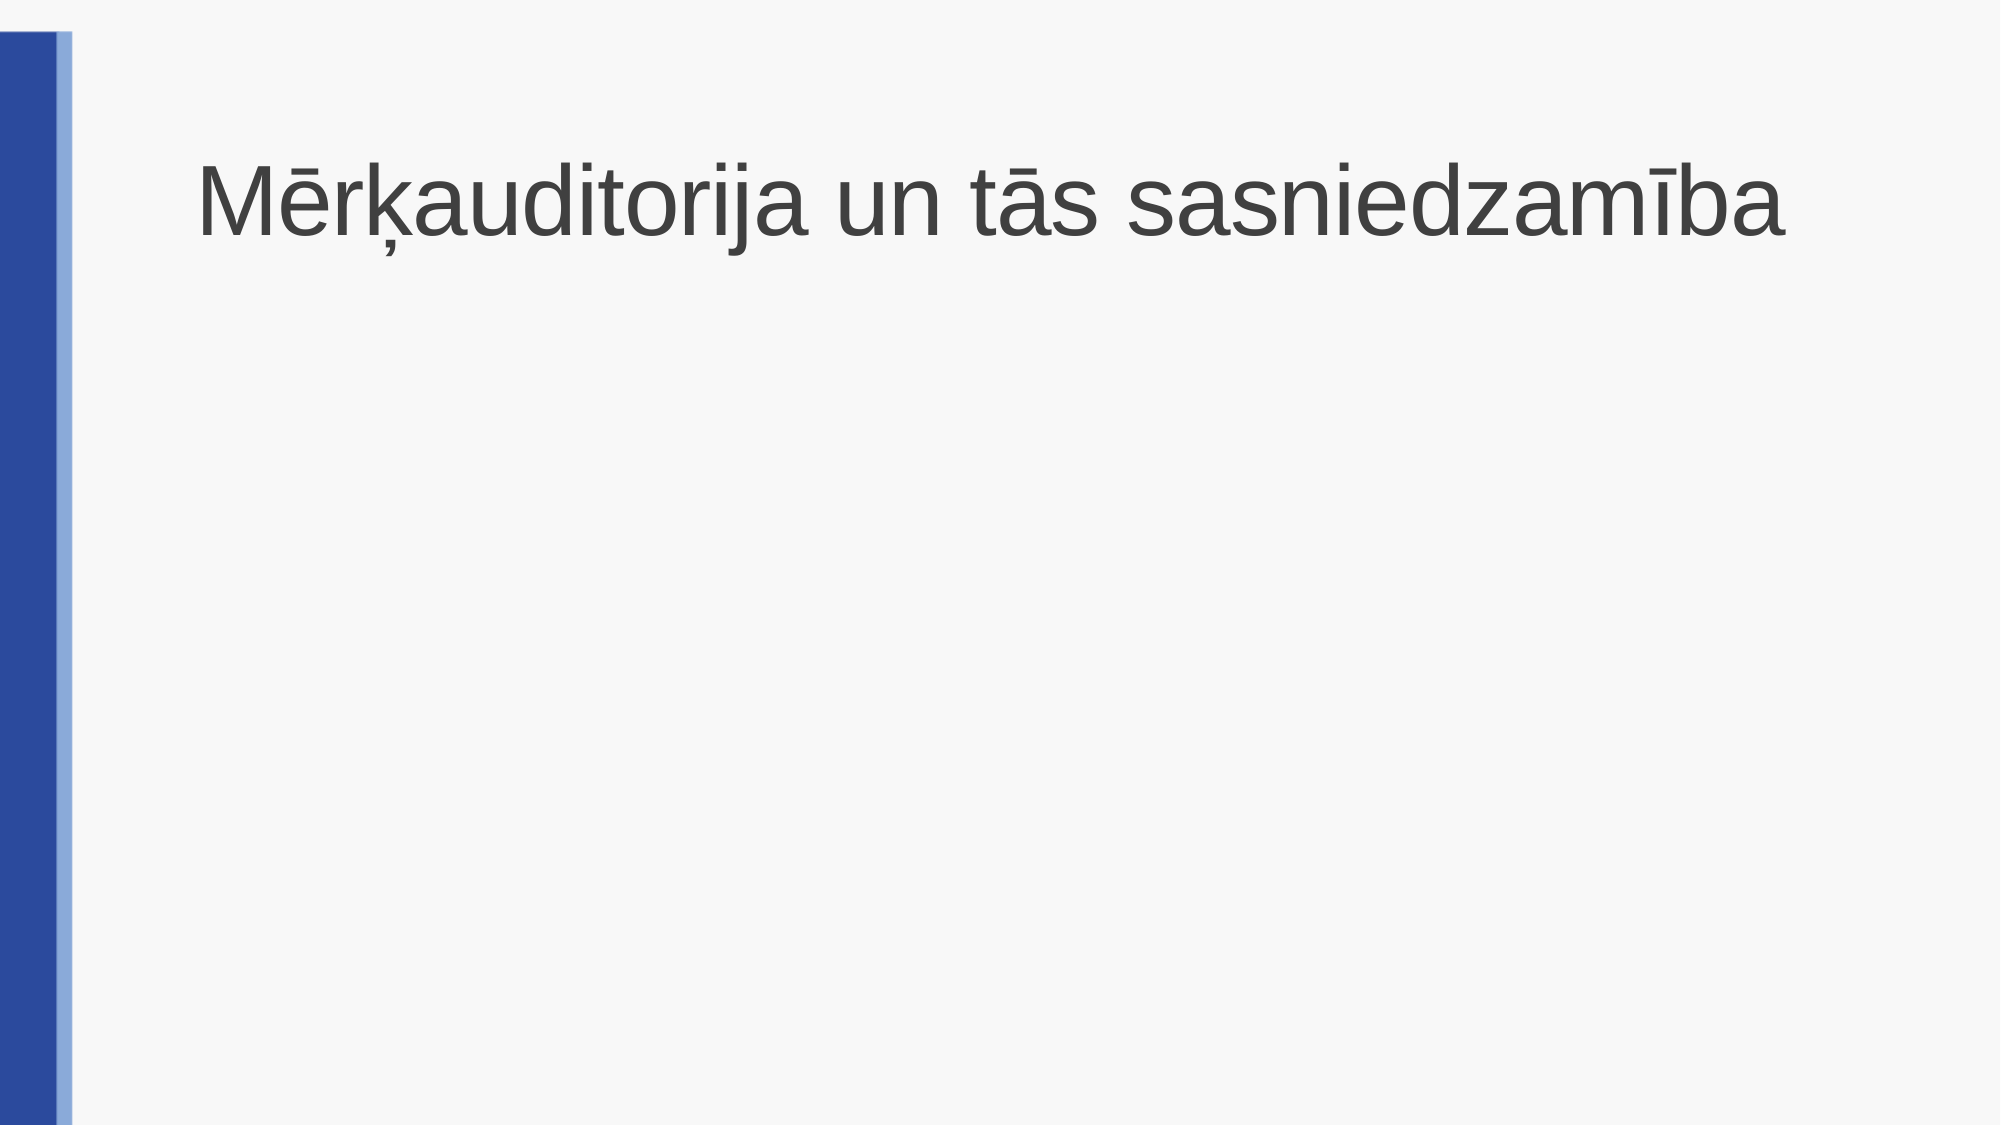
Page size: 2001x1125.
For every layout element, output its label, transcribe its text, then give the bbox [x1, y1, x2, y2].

title Mērķauditorija un tās sasniedzamība [180, 115, 1831, 264]
